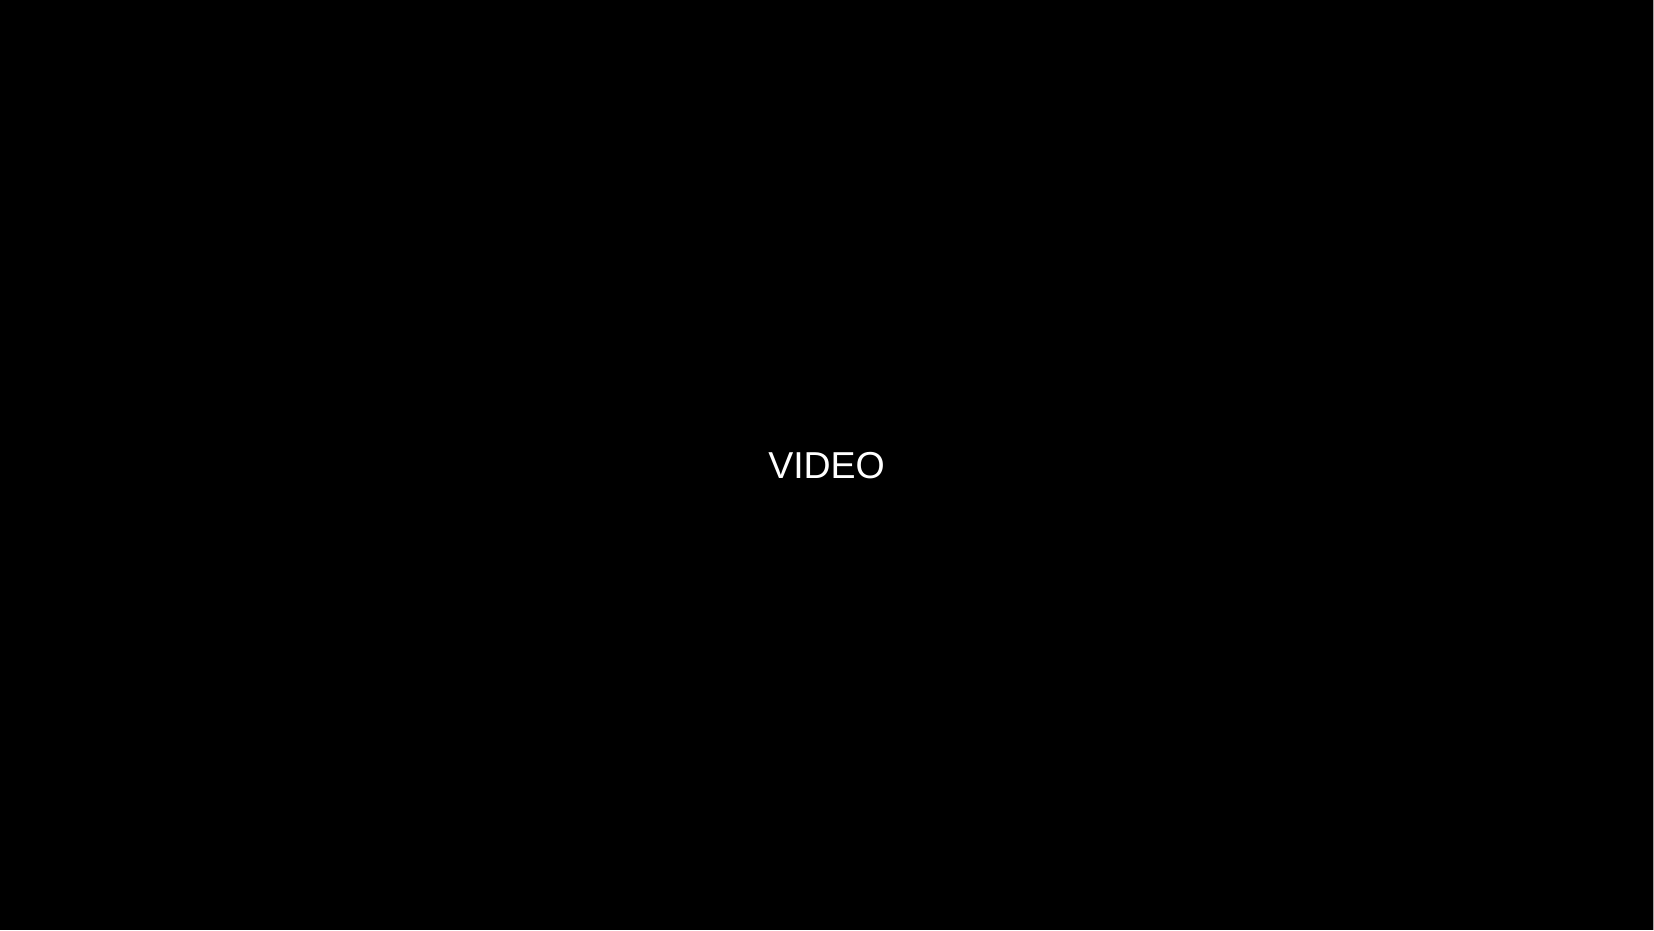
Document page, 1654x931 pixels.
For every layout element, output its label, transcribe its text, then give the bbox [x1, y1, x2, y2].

text_box VIDEO [753, 436, 900, 494]
